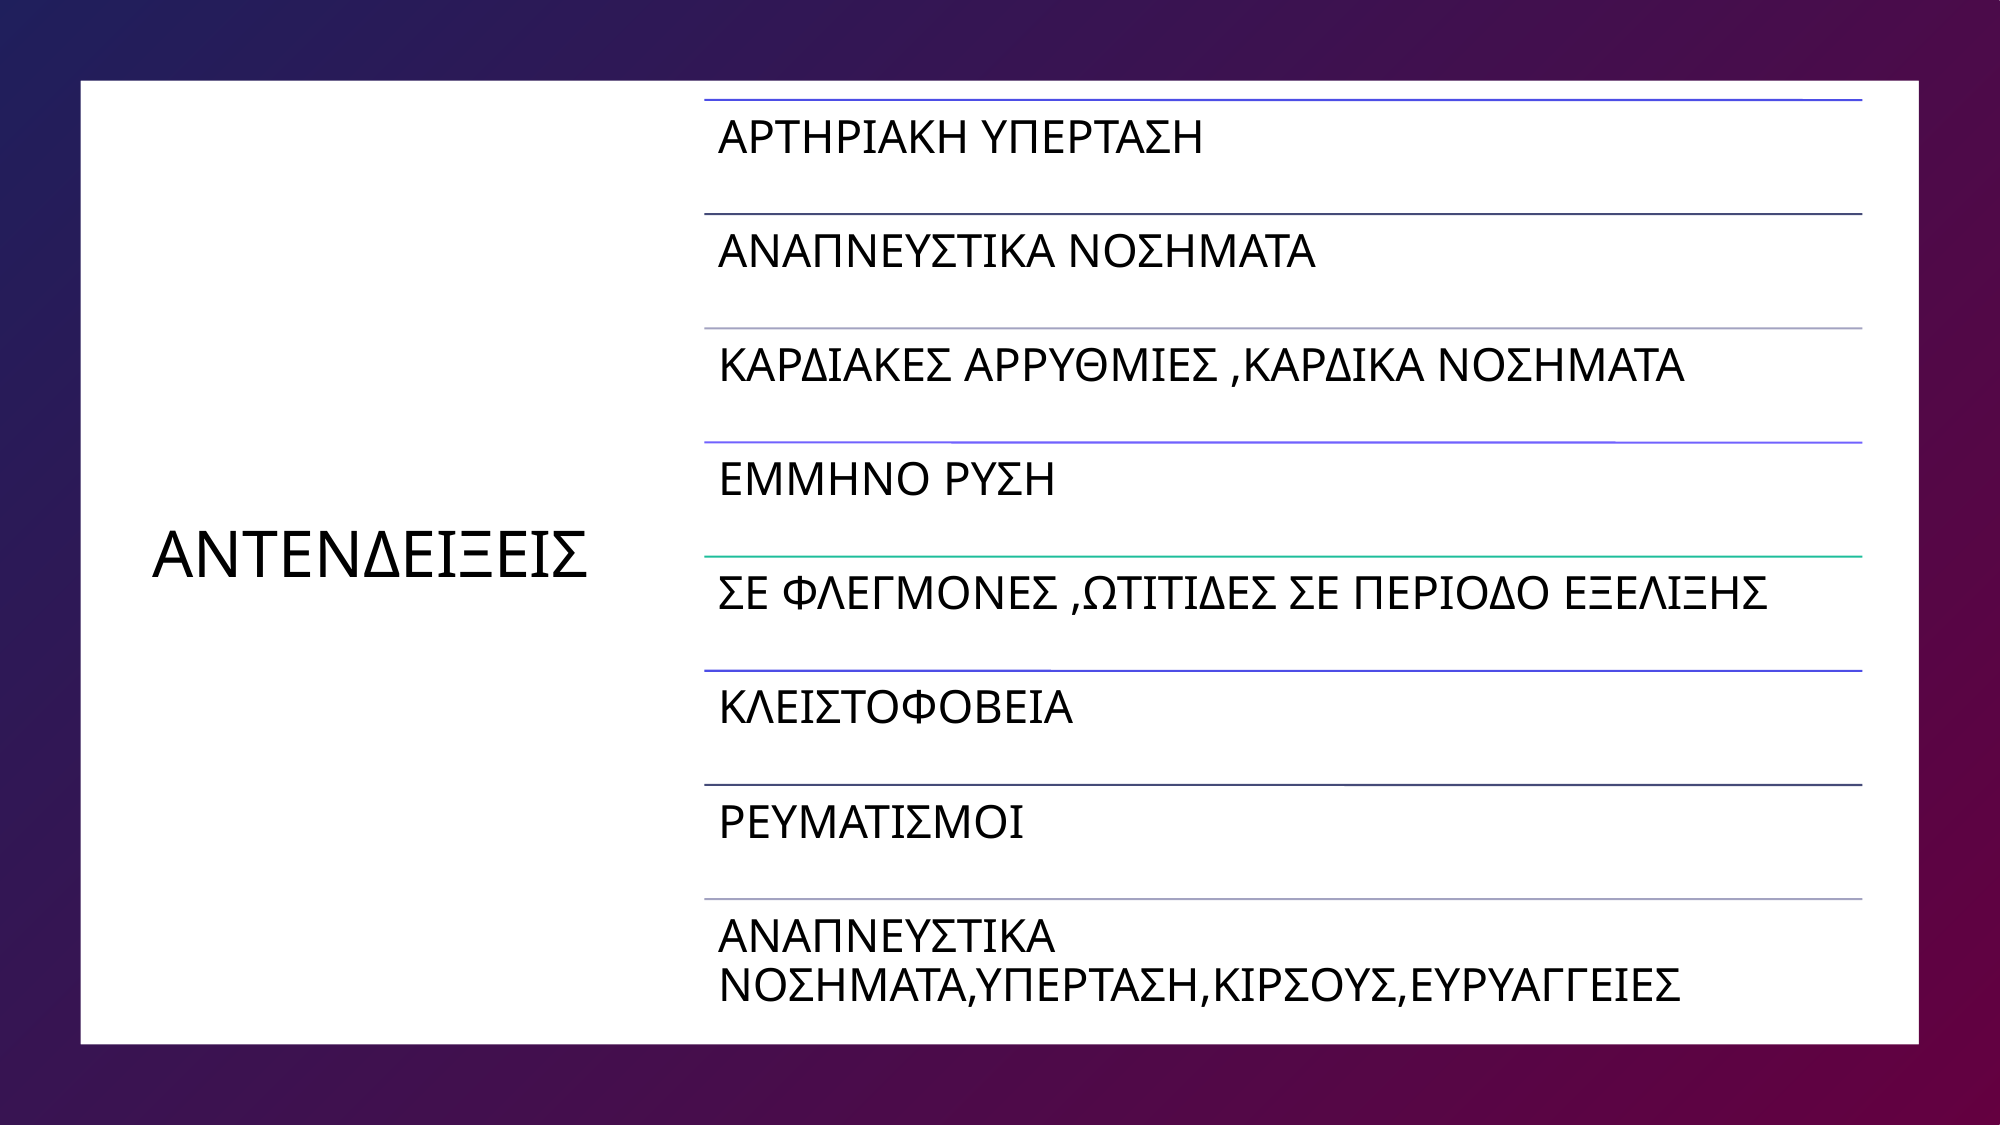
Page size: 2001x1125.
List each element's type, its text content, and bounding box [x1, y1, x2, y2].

text_box ΕΜΜΗΝΟ ΡΥΣΗ [704, 442, 1863, 556]
text_box [0, 0, 2000, 1125]
text_box ΑΡΤΗΡΙΑΚΗ ΥΠΕΡΤΑΣΗ [704, 99, 1863, 214]
text_box ΚΑΡΔΙΑΚΕΣ ΑΡΡΥΘΜΙΕΣ ,ΚΑΡΔΙΚΑ ΝΟΣΗΜΑΤΑ [704, 328, 1863, 442]
text_box ΣΕ ΦΛΕΓΜΟΝΕΣ ,ΩΤΙΤΙΔΕΣ ΣΕ ΠΕΡΙΟΔΟ ΕΞΕΛΙΞΗΣ [704, 556, 1863, 670]
title ΑΝΤΕΝΔΕΙΞΕΙΣ [137, 99, 663, 1014]
text_box ΚΛΕΙΣΤΟΦΟΒΕΙΑ [704, 670, 1863, 784]
text_box ΑΝΑΠΝΕΥΣΤΙΚΑ ΝΟΣΗΜΑΤΑ,ΥΠΕΡΤΑΣΗ,ΚΙΡΣΟΥΣ,ΕΥΡΥΑΓΓΕΙΕΣ [704, 899, 1863, 1014]
text_box ΡΕΥΜΑΤΙΣΜΟΙ [704, 784, 1863, 899]
text_box ΑΝΑΠΝΕΥΣΤΙΚΑ ΝΟΣΗΜΑΤΑ [704, 214, 1863, 328]
